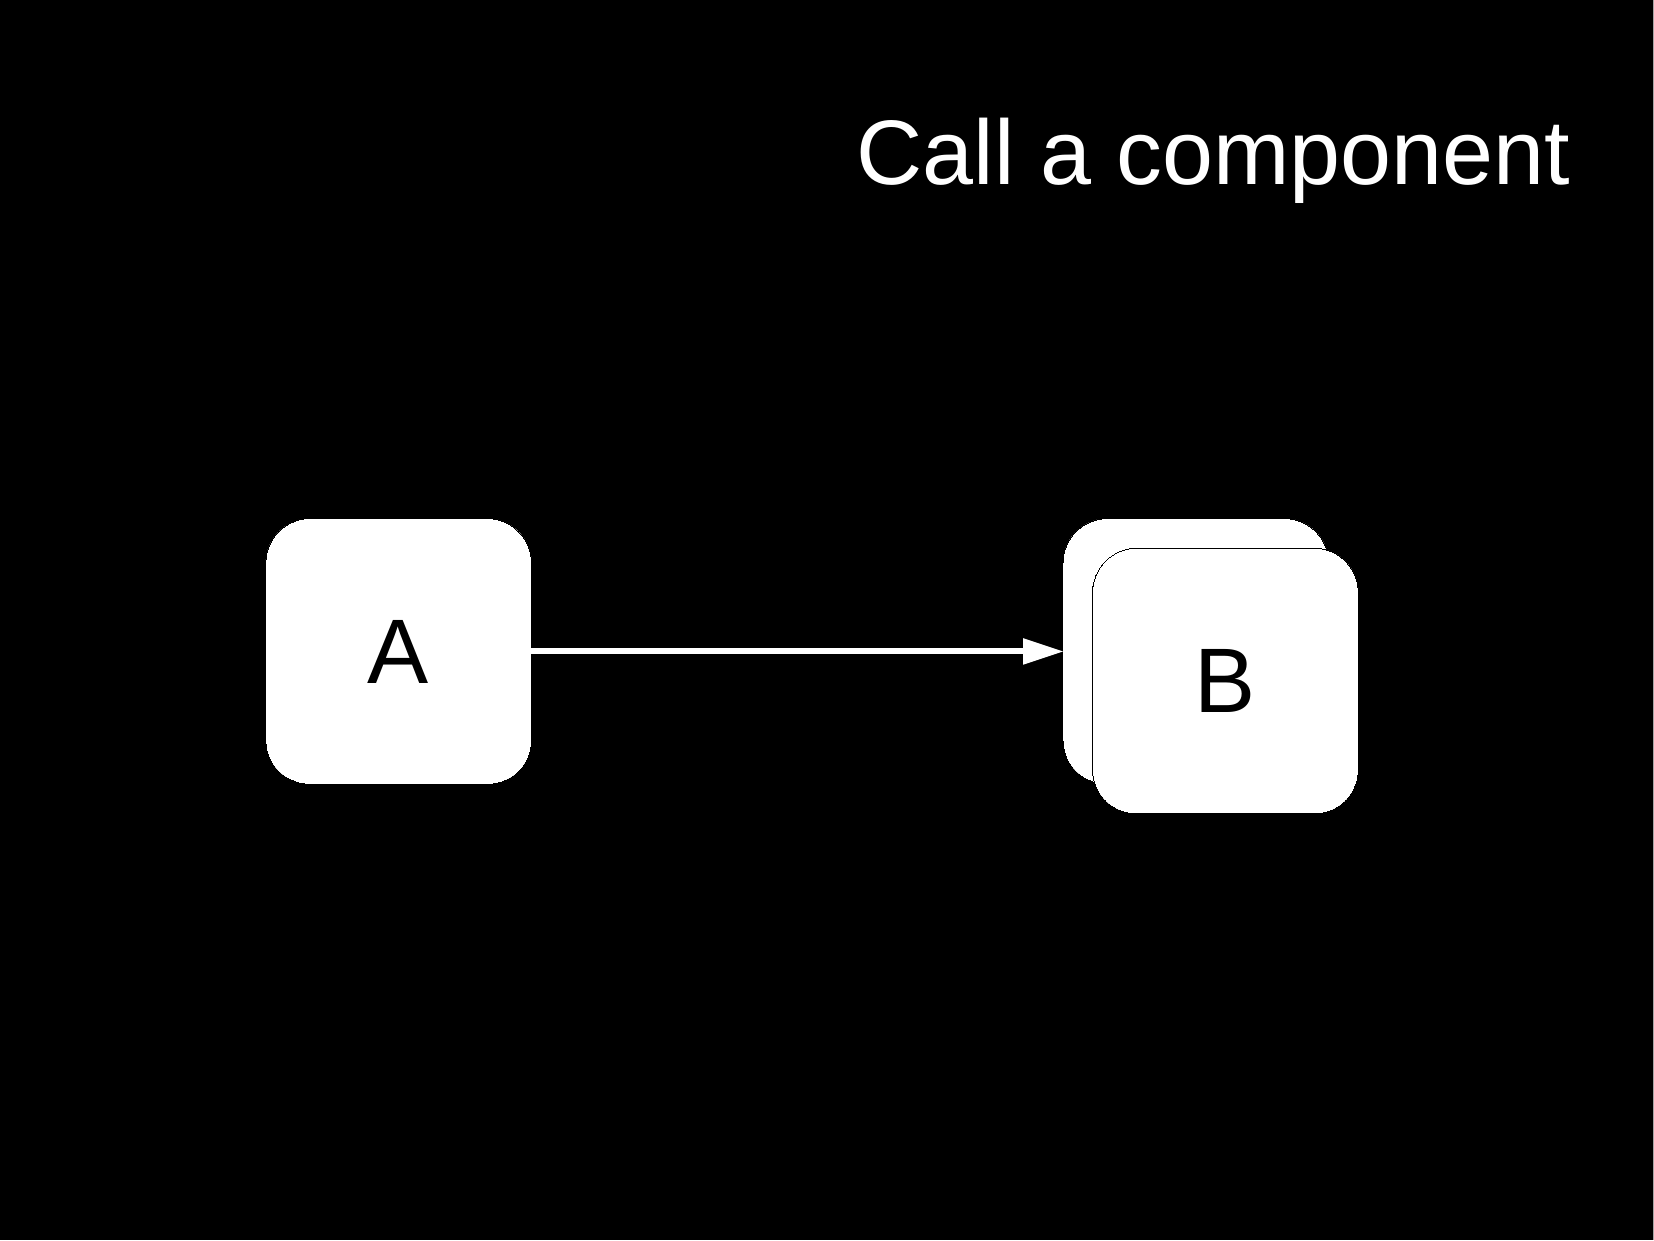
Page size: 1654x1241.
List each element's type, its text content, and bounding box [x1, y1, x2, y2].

text_box A [265, 518, 532, 785]
text_box B [1092, 548, 1359, 814]
title Call a component [82, 49, 1571, 257]
text_box A [1062, 518, 1327, 783]
